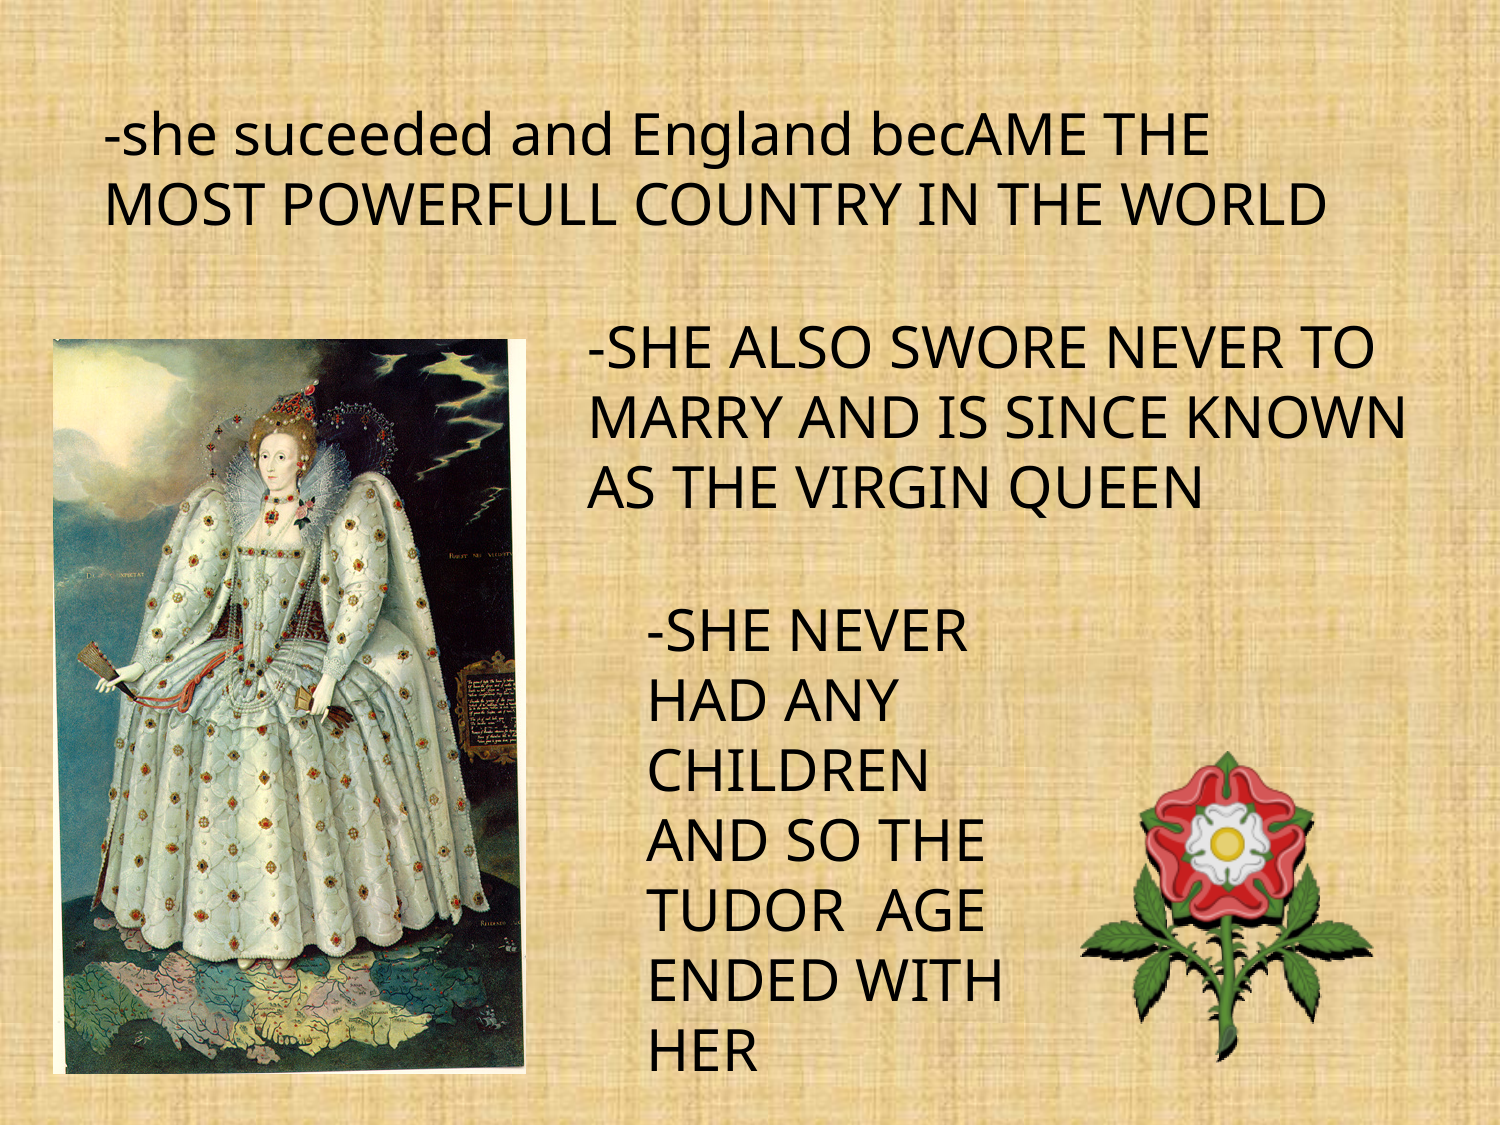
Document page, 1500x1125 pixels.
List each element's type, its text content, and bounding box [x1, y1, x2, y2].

text_box -SHE ALSO SWORE NEVER TO MARRY AND IS SINCE KNOWN AS THE VIRGIN QUEEN [572, 302, 1477, 528]
text_box -she suceeded and England becAME THE MOST POWERFULL COUNTRY IN THE WORLD [88, 90, 1388, 245]
picture [0, 0, 1500, 1125]
text_box -SHE NEVER HAD ANY CHILDREN AND SO THE TUDOR AGE ENDED WITH HER [631, 586, 1081, 1091]
